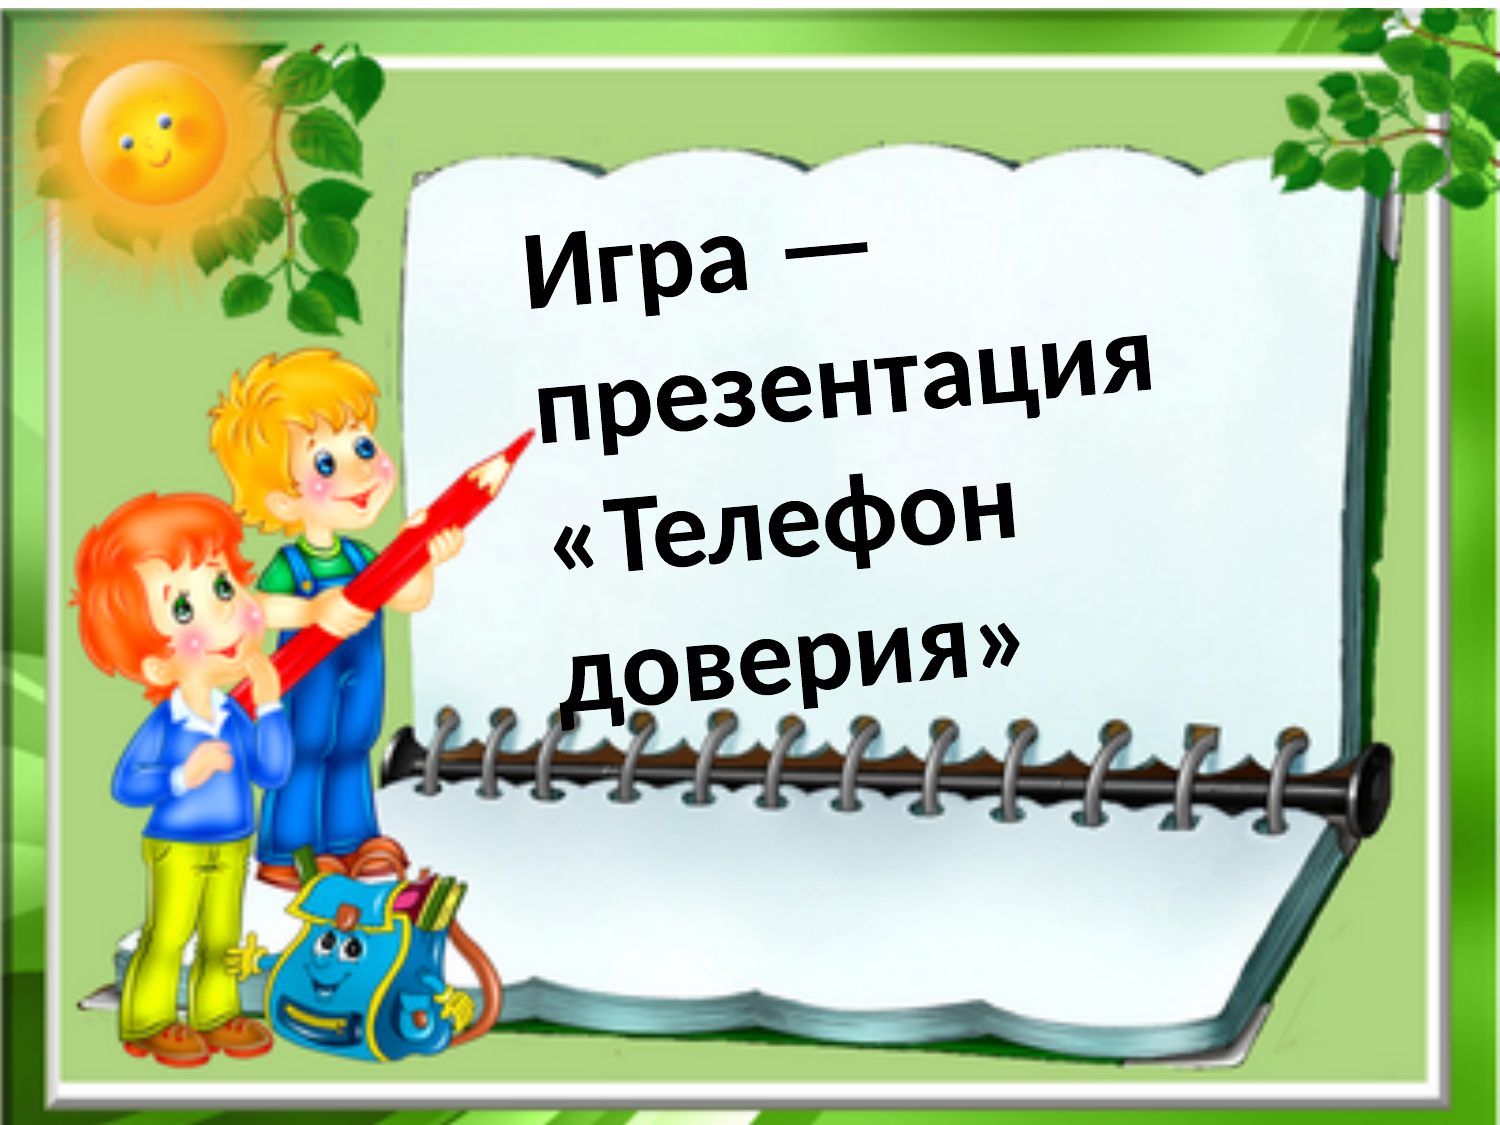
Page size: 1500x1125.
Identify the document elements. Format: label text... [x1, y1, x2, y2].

text_box Игра — презентация «Телефон доверия» [500, 103, 1500, 744]
picture [0, 8, 1500, 1125]
